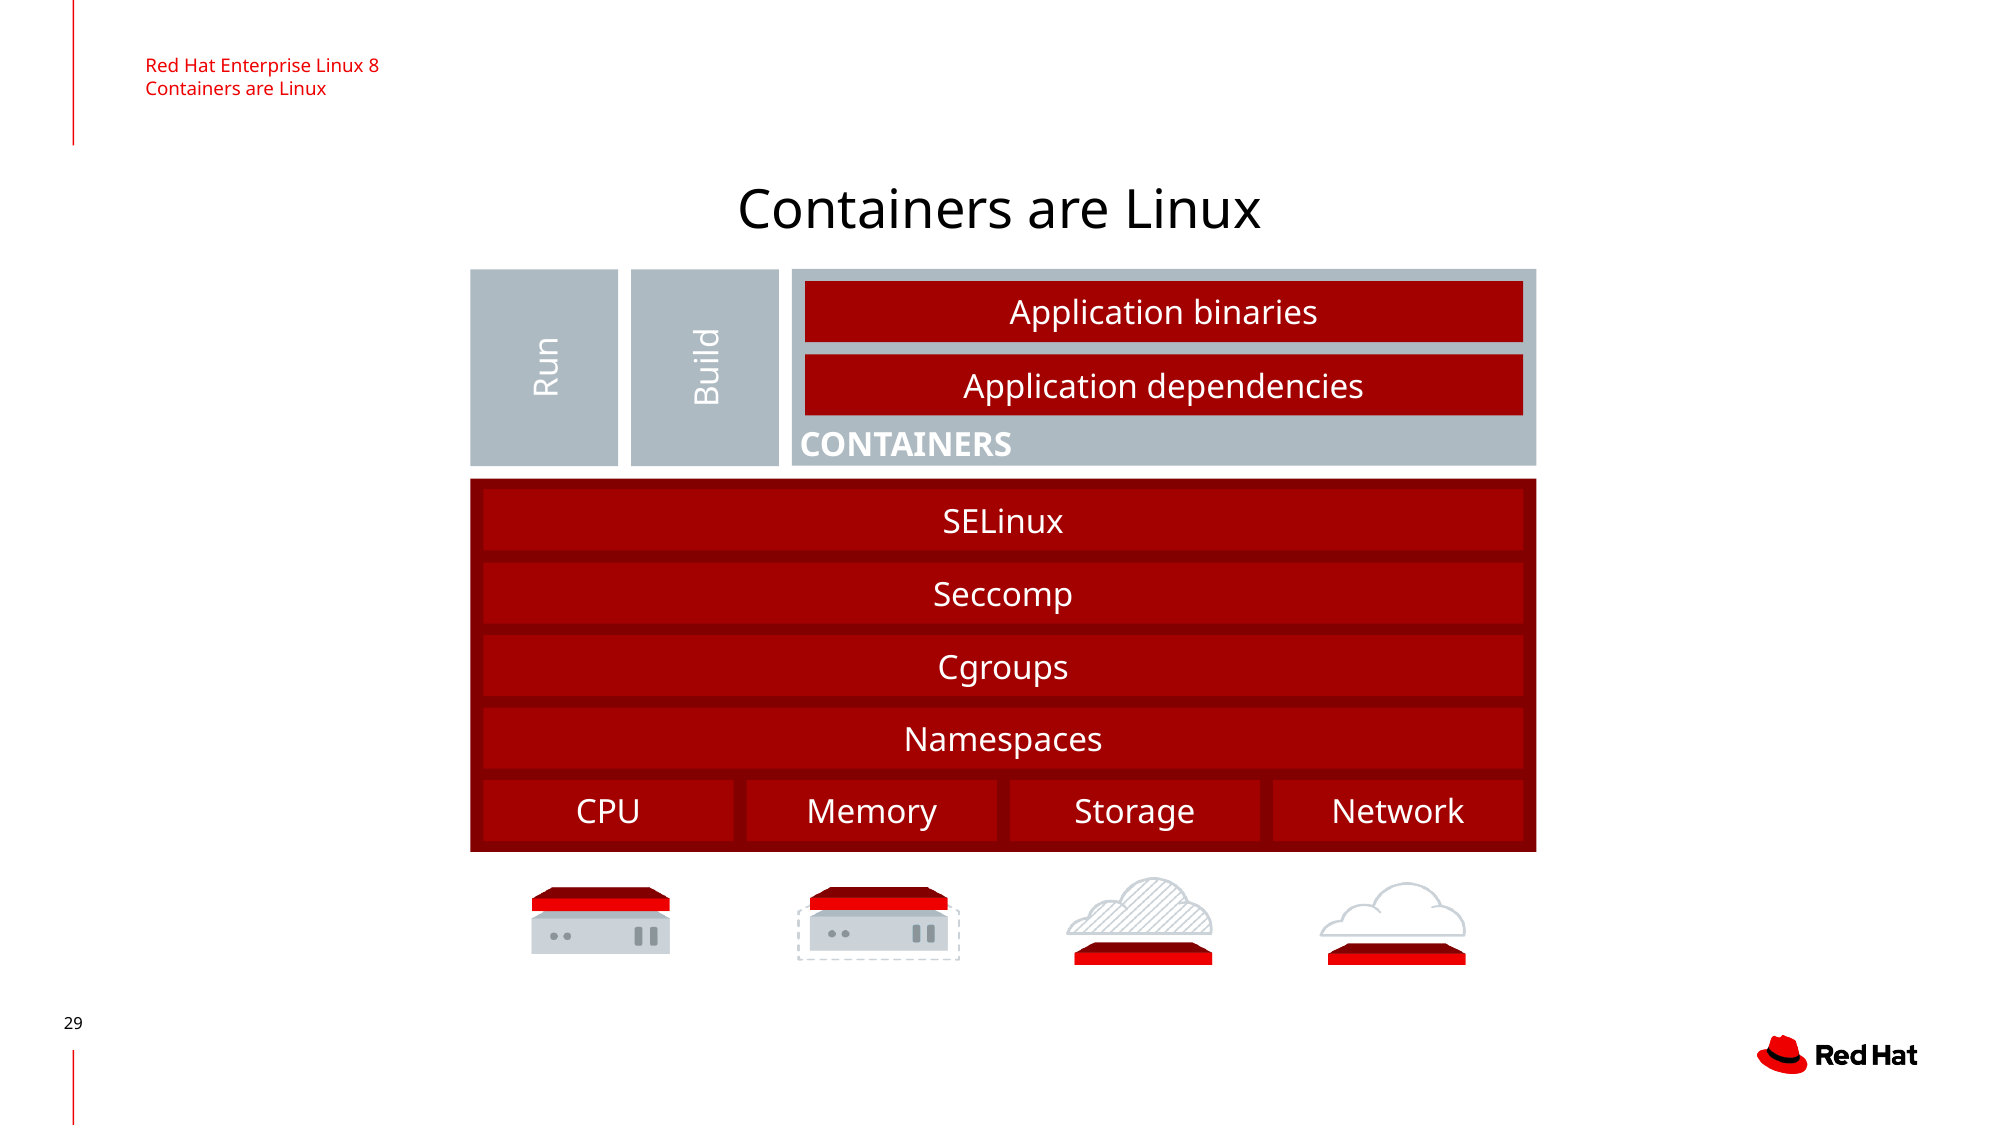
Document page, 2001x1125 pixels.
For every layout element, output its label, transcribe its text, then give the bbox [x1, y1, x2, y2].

text_box Seccomp [483, 562, 1524, 624]
picture [531, 887, 670, 954]
text_box Build [631, 269, 779, 467]
text_box CPU [483, 780, 734, 842]
text_box Run [470, 269, 619, 467]
text_box Cgroups [483, 635, 1524, 697]
picture [1757, 1035, 1918, 1074]
text_box SELinux [483, 489, 1524, 551]
text_box Network [1273, 780, 1524, 842]
picture [1066, 877, 1213, 965]
text_box Application binaries [805, 281, 1524, 343]
picture [797, 887, 960, 961]
title Containers are Linux [287, 155, 1713, 314]
slide_number <number> [13, 1012, 134, 1036]
text_box Application dependencies [805, 354, 1524, 416]
text_box CONTAINERS [791, 268, 1537, 466]
picture [1319, 882, 1466, 965]
text_box [470, 478, 1537, 852]
text_box Memory [746, 780, 997, 842]
text_box Red Hat Enterprise Linux 8 Containers are Linux [73, 9, 919, 144]
text_box Storage [1009, 780, 1261, 842]
text_box Namespaces [483, 707, 1524, 769]
